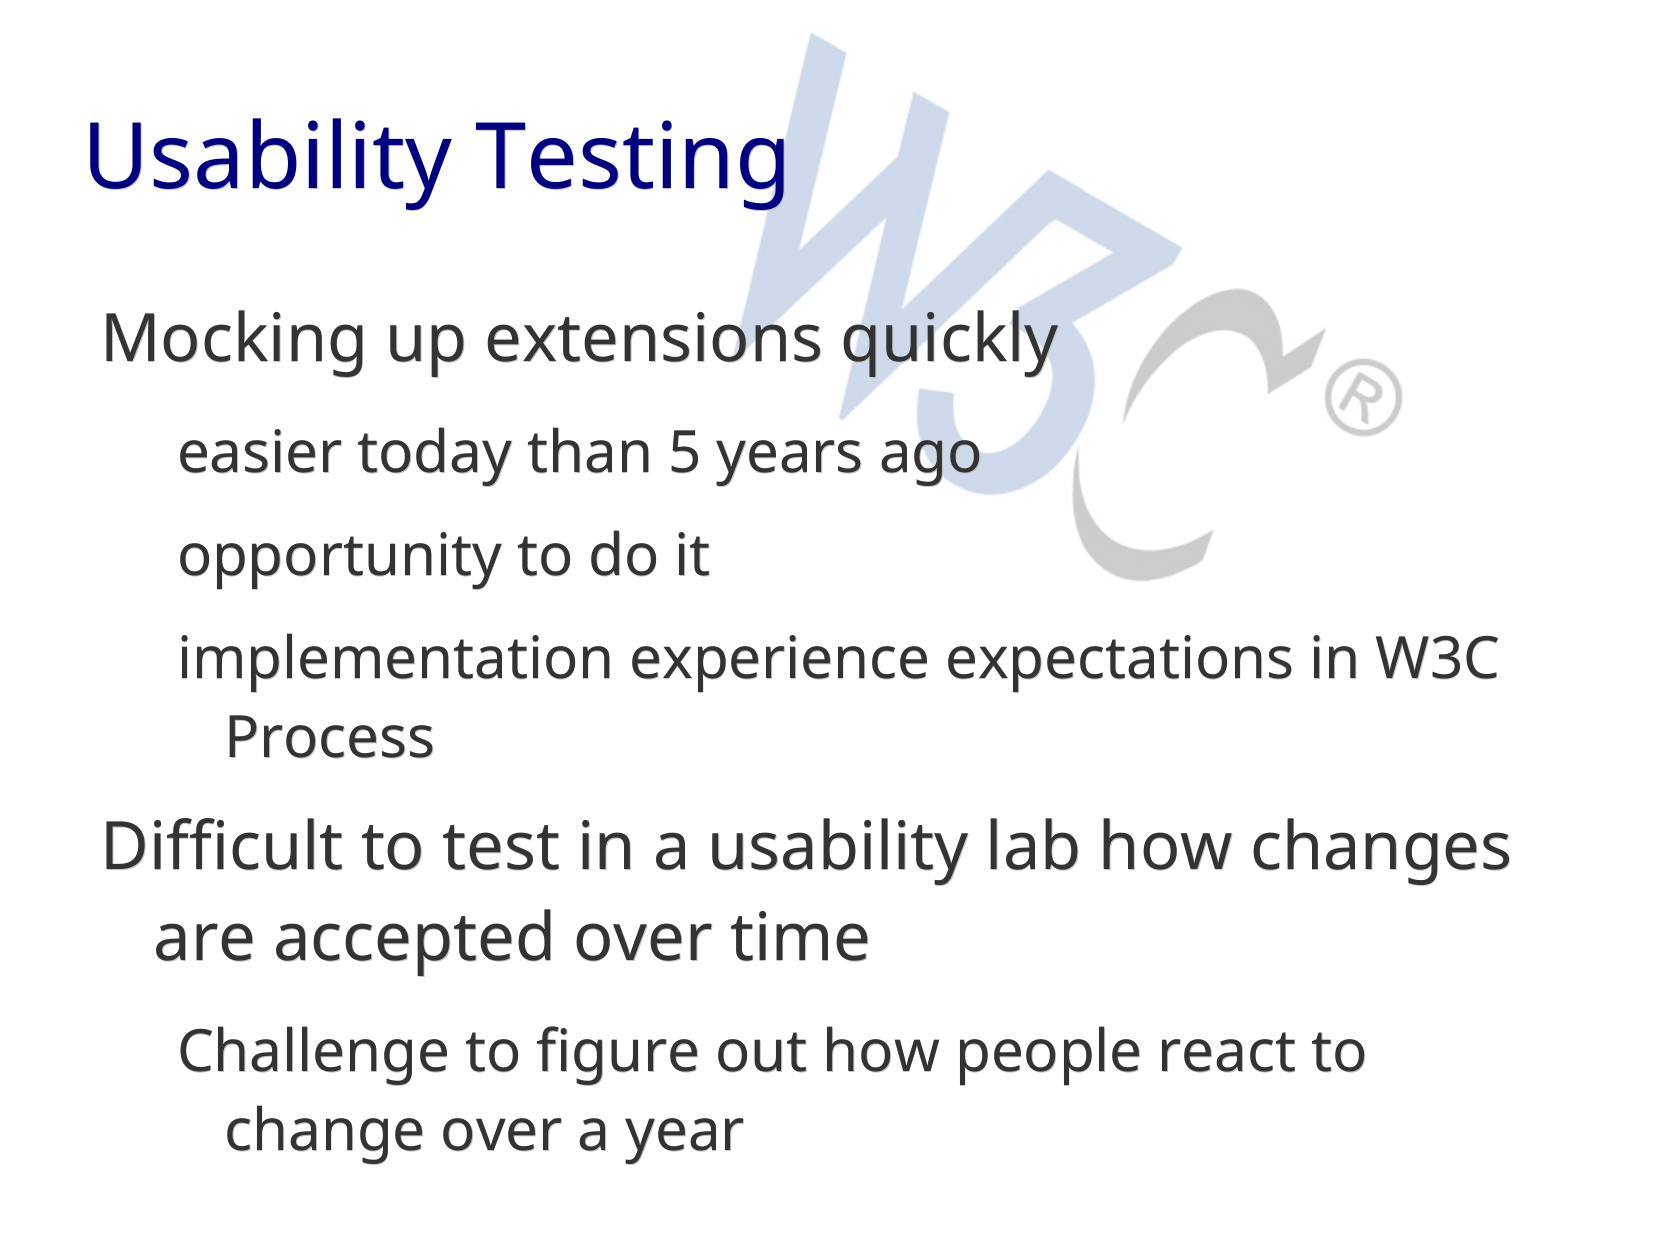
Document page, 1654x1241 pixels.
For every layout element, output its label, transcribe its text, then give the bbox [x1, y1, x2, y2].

list Mocking up extensions quickly easier today than 5 years ago opportunity to do it implementation experience expectations in W3C Process Difficult to test in a usability lab how changes are accepted over time Challenge to figure out how people react to change over a year [82, 290, 1571, 1109]
picture [403, 0, 1654, 605]
title Usability Testing [82, 49, 1536, 257]
